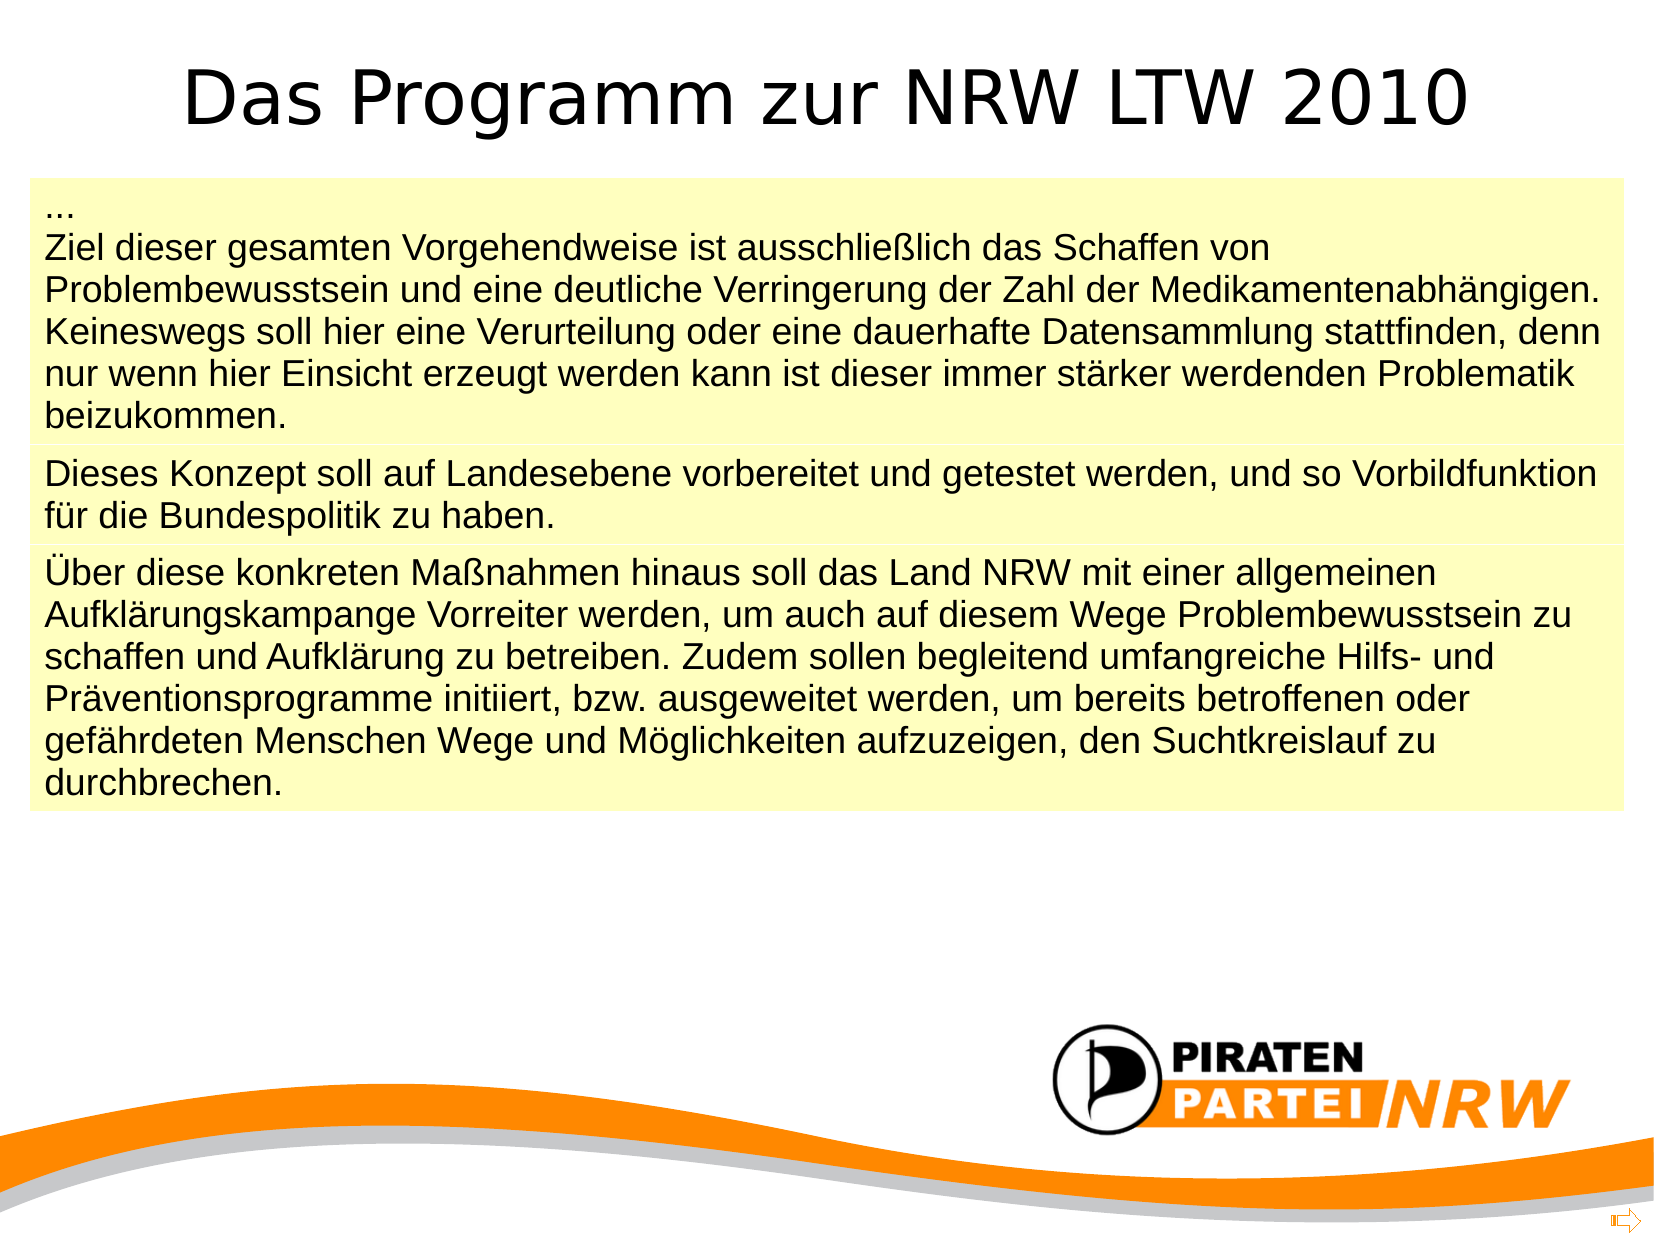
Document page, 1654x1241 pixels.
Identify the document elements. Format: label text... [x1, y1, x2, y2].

table_cell Über diese konkreten Maßnahmen hinaus soll das Land NRW mit einer allgemeinen Aufklärungskampange Vorreiter werden, um auch auf diesem Wege Problembewusstsein zu schaffen und Aufklärung zu betreiben. Zudem sollen begleitend umfangreiche Hilfs- und Präventionsprogramme initiiert, bzw. ausgeweitet werden, um bereits betroffenen oder gefährdeten Menschen Wege und Möglichkeiten aufzuzeigen, den Suchtkreislauf zu durchbrechen. [30, 545, 1624, 811]
picture [1045, 1021, 1579, 1140]
table_header ... Ziel dieser gesamten Vorgehendweise ist ausschließlich das Schaffen von Problembewusstsein und eine deutliche Verringerung der Zahl der Medikamentenabhängigen. Keineswegs soll hier eine Verurteilung oder eine dauerhafte Datensammlung stattfinden, denn nur wenn hier Einsicht erzeugt werden kann ist dieser immer stärker werdenden Problematik beizukommen. [30, 178, 1624, 444]
title Das Programm zur NRW LTW 2010 [82, 54, 1571, 143]
table_cell Dieses Konzept soll auf Landesebene vorbereitet und getestet werden, und so Vorbildfunktion für die Bundespolitik zu haben. [30, 445, 1624, 544]
